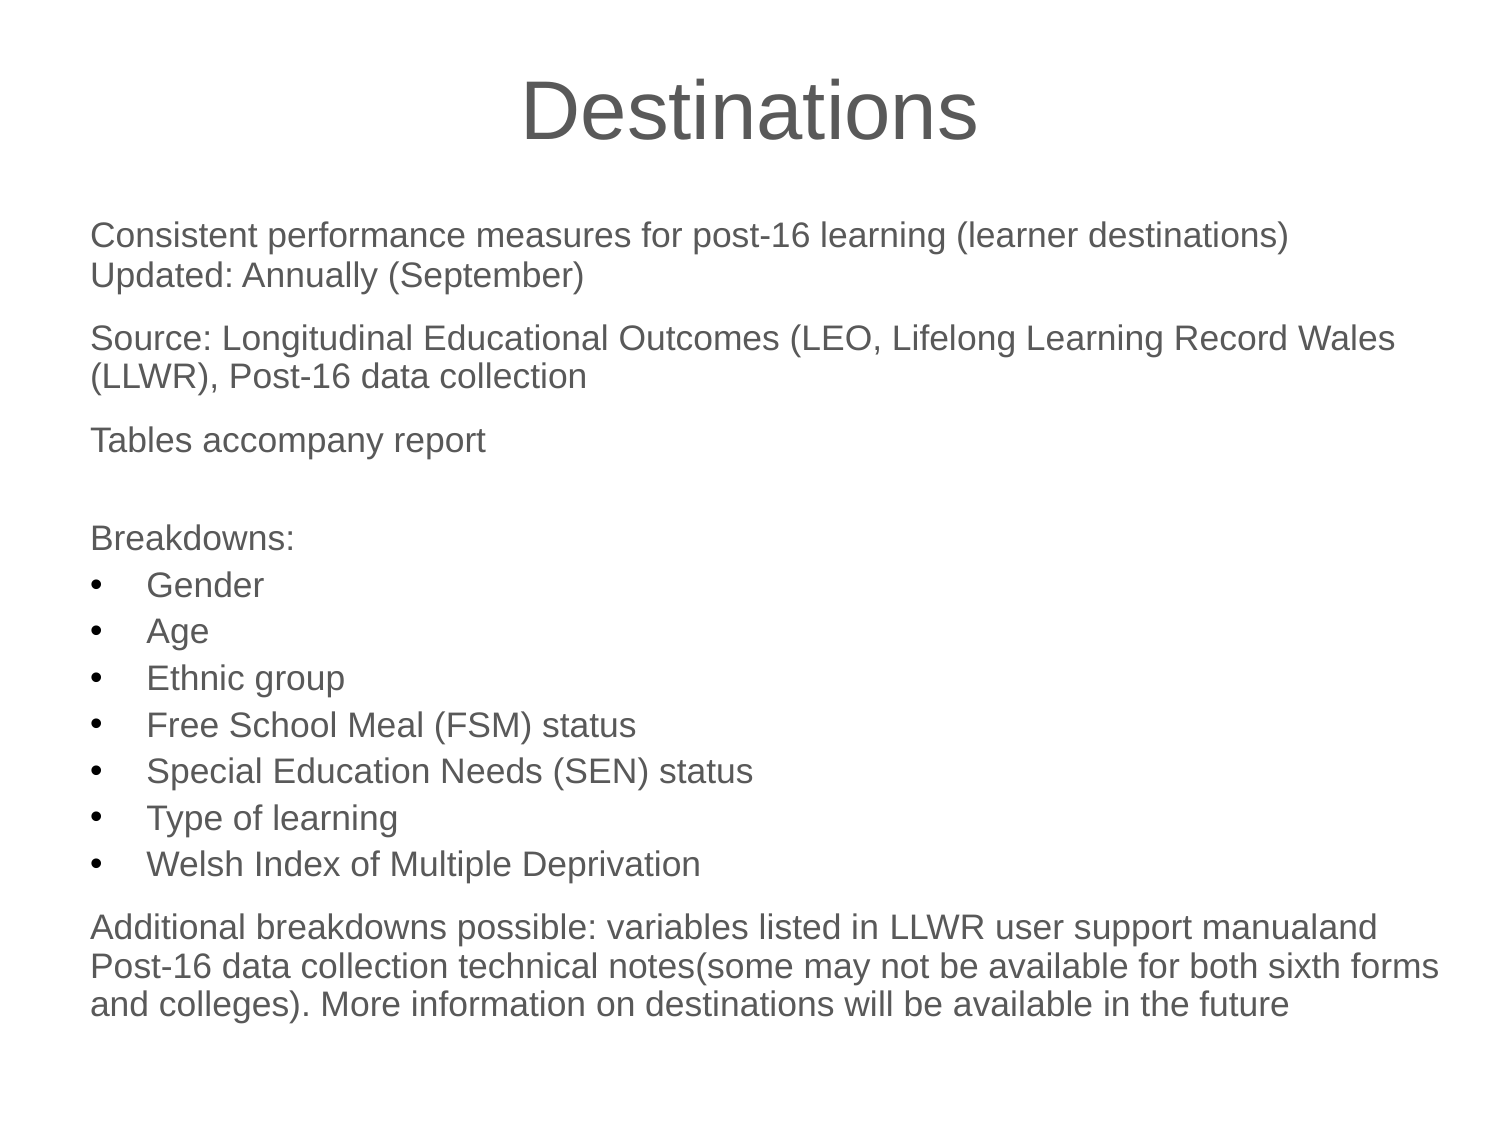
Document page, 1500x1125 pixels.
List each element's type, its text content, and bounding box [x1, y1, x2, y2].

list Consistent performance measures for post-16 learning (learner destinations) Updated: Annually (September) Source: Longitudinal Educational Outcomes (LEO, Lifelong Learning Record Wales (LLWR), Post-16 data collection Tables accompany report Breakdowns: Gender Age Ethnic group Free School Meal (FSM) status Special Education Needs (SEN) status Type of learning Welsh Index of Multiple Deprivation Additional breakdowns possible: variables listed in LLWR user support manual and Post-16 data collection technical notes (some may not be available for both sixth forms and colleges). More information on destinations will be available in the future [75, 208, 1477, 1080]
title Destinations [75, 45, 1426, 167]
